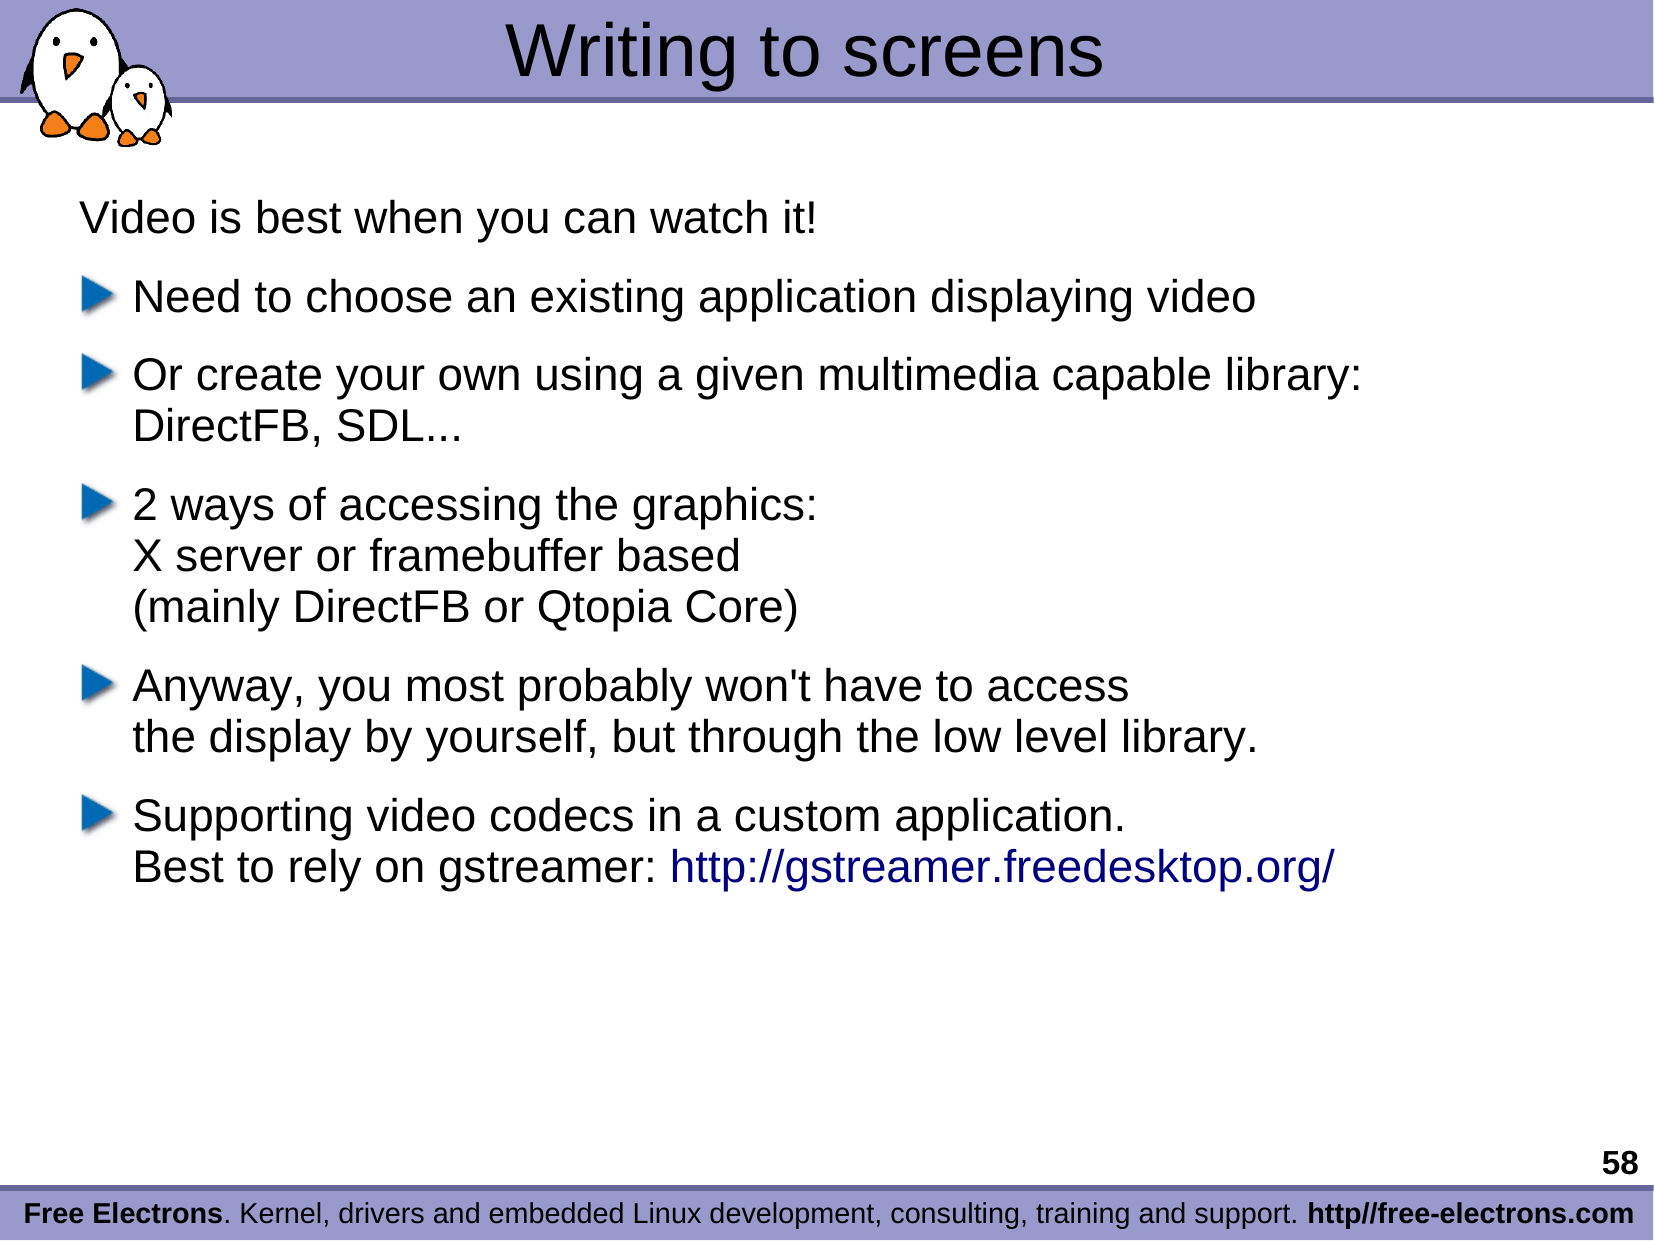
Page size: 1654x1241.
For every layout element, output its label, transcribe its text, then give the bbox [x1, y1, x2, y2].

list Video is best when you can watch it! Need to choose an existing application displaying video Or create your own using a given multimedia capable library: DirectFB, SDL... 2 ways of accessing the graphics: X server or framebuffer based (mainly DirectFB or Qtopia Core) Anyway, you most probably won't have to access the display by yourself, but through the low level library. Supporting video codecs in a custom application. Best to rely on gstreamer: http://gstreamer.freedesktop.org/ [61, 191, 1474, 1042]
picture [20, 8, 172, 147]
title Writing to screens [60, 0, 1551, 101]
